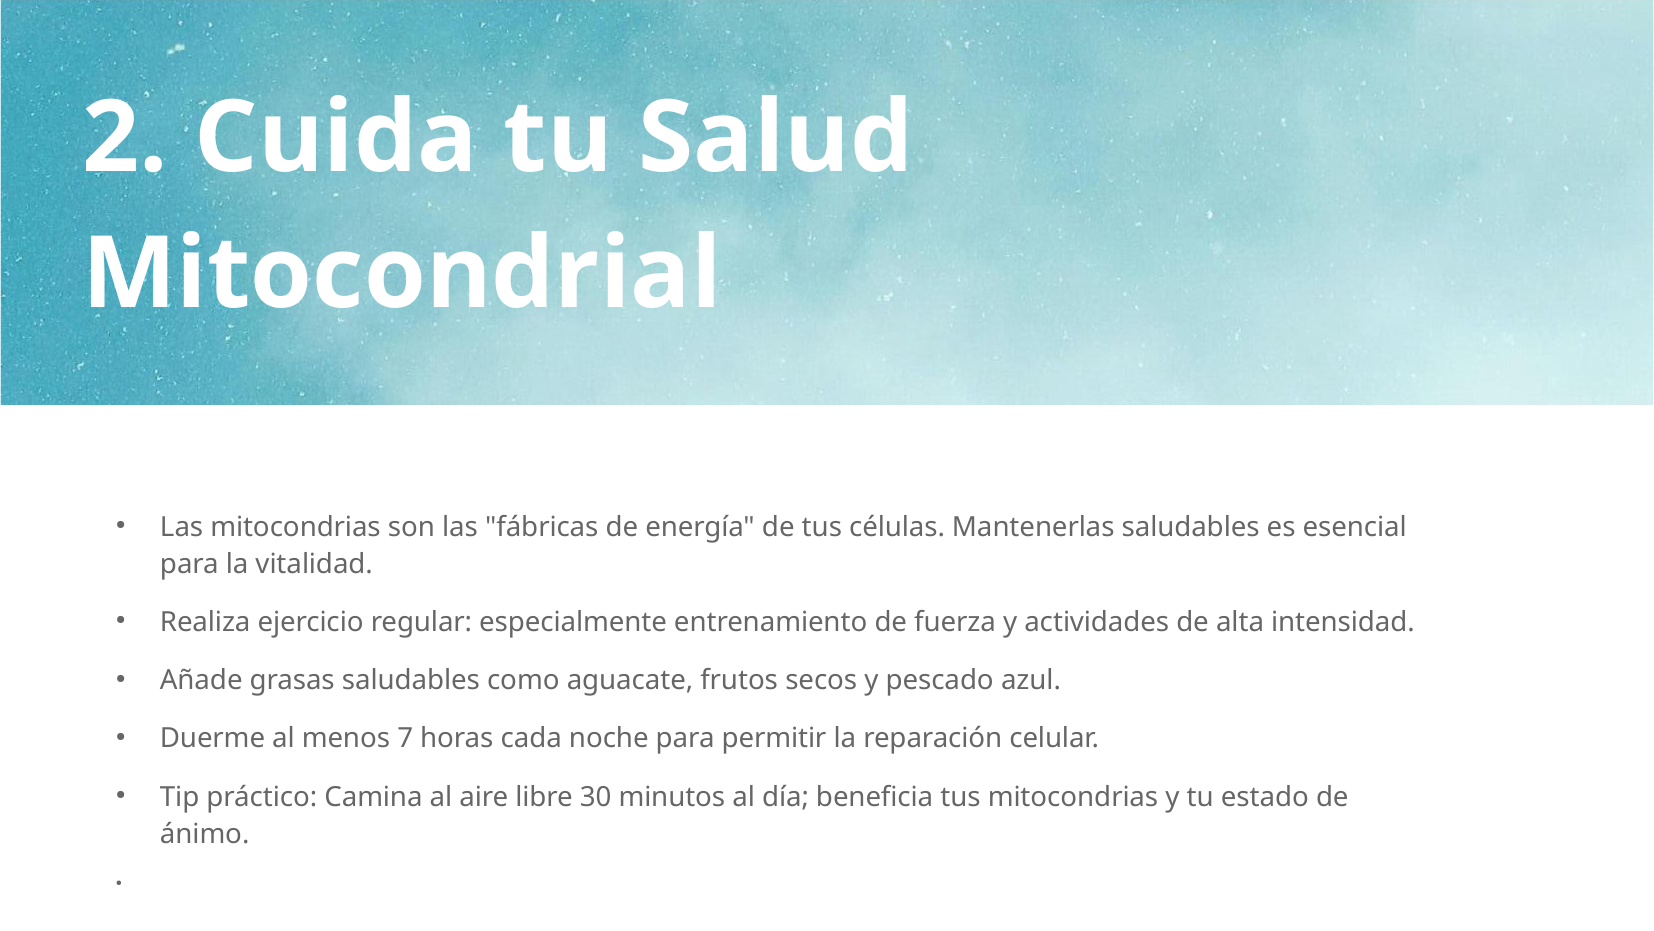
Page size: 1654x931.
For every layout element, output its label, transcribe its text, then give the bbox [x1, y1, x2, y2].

list Las mitocondrias son las "fábricas de energía" de tus células. Mantenerlas saludables es esencial para la vitalidad. Realiza ejercicio regular: especialmente entrenamiento de fuerza y actividades de alta intensidad. Añade grasas saludables como aguacate, frutos secos y pescado azul. Duerme al menos 7 horas cada noche para permitir la reparación celular. Tip práctico: Camina al aire libre 30 minutos al día; beneficia tus mitocondrias y tu estado de ánimo. [101, 439, 1430, 883]
title 2. Cuida tu Salud Mitocondrial [82, 53, 1571, 349]
picture [2, 1, 1653, 405]
